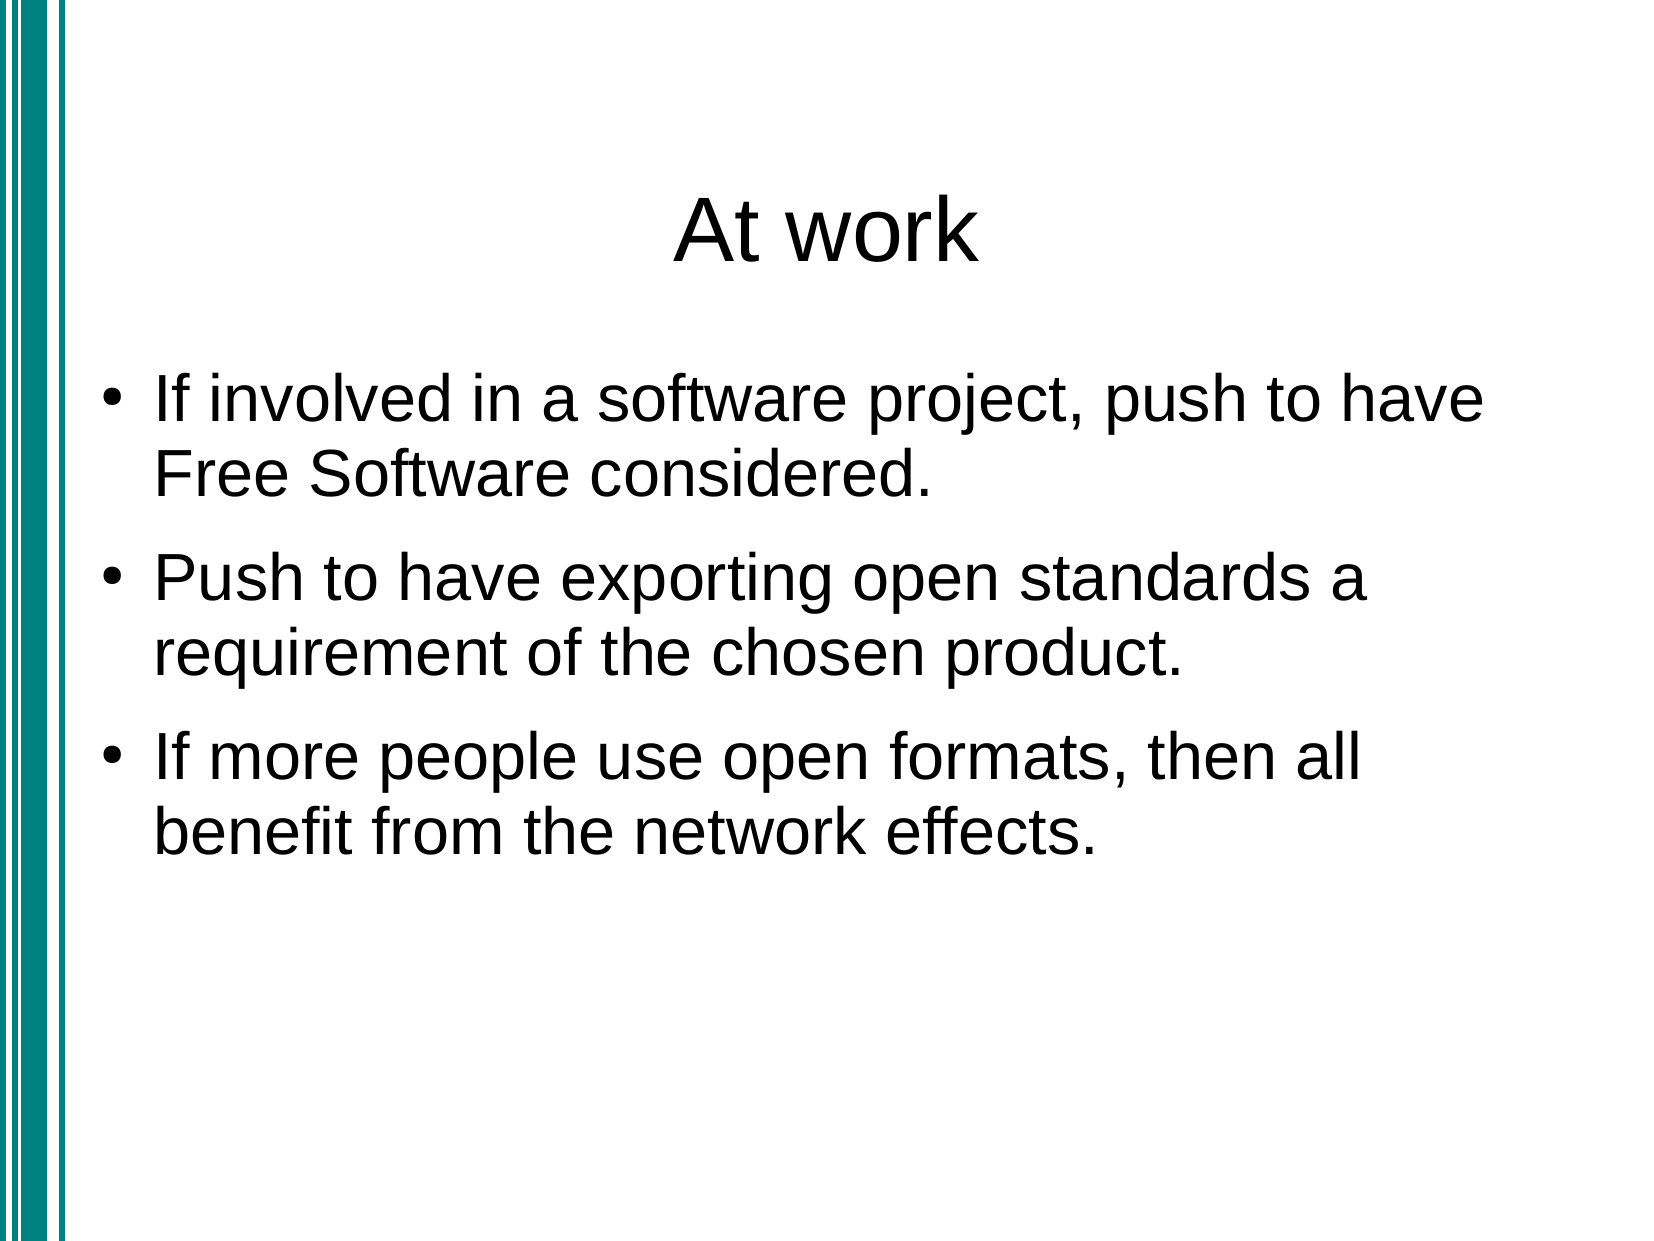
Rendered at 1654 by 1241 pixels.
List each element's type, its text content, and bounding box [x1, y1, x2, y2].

title At work [82, 126, 1571, 334]
list If involved in a software project, push to have Free Software considered. Push to have exporting open standards a requirement of the chosen product. If more people use open formats, then all benefit from the network effects. [82, 361, 1538, 1081]
